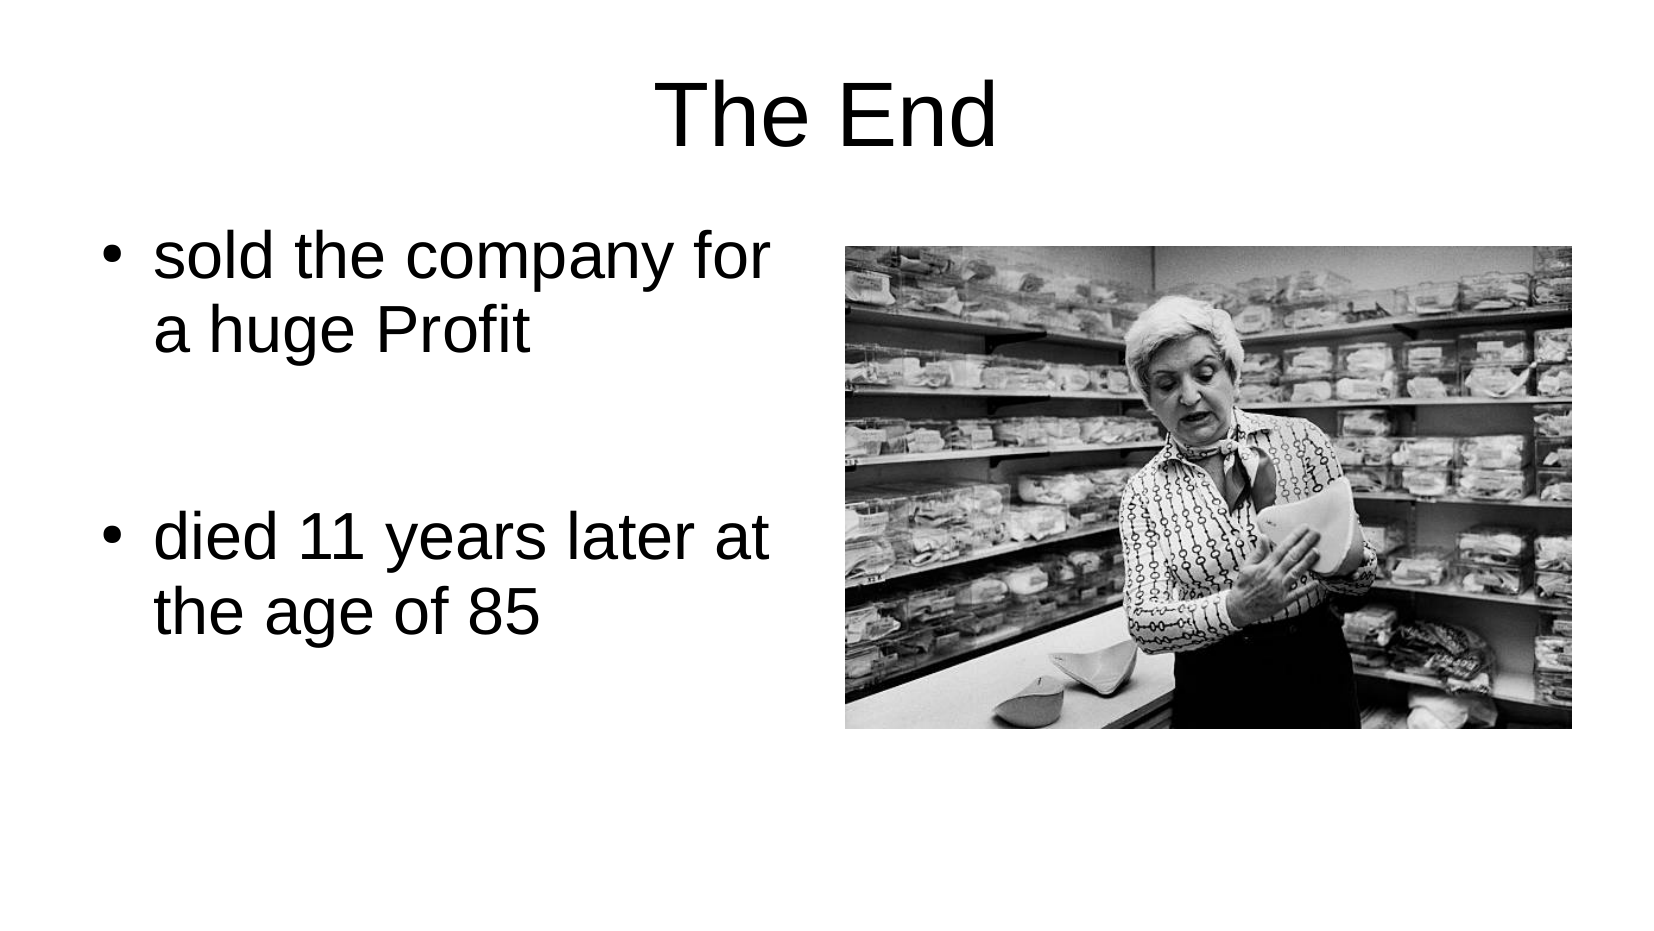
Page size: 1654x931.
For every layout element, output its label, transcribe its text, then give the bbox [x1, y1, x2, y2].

title The End [82, 37, 1571, 193]
list died 11 years later at the age of 85 [82, 499, 809, 757]
list sold the company for a huge Profit [82, 217, 809, 475]
picture [845, 246, 1572, 729]
